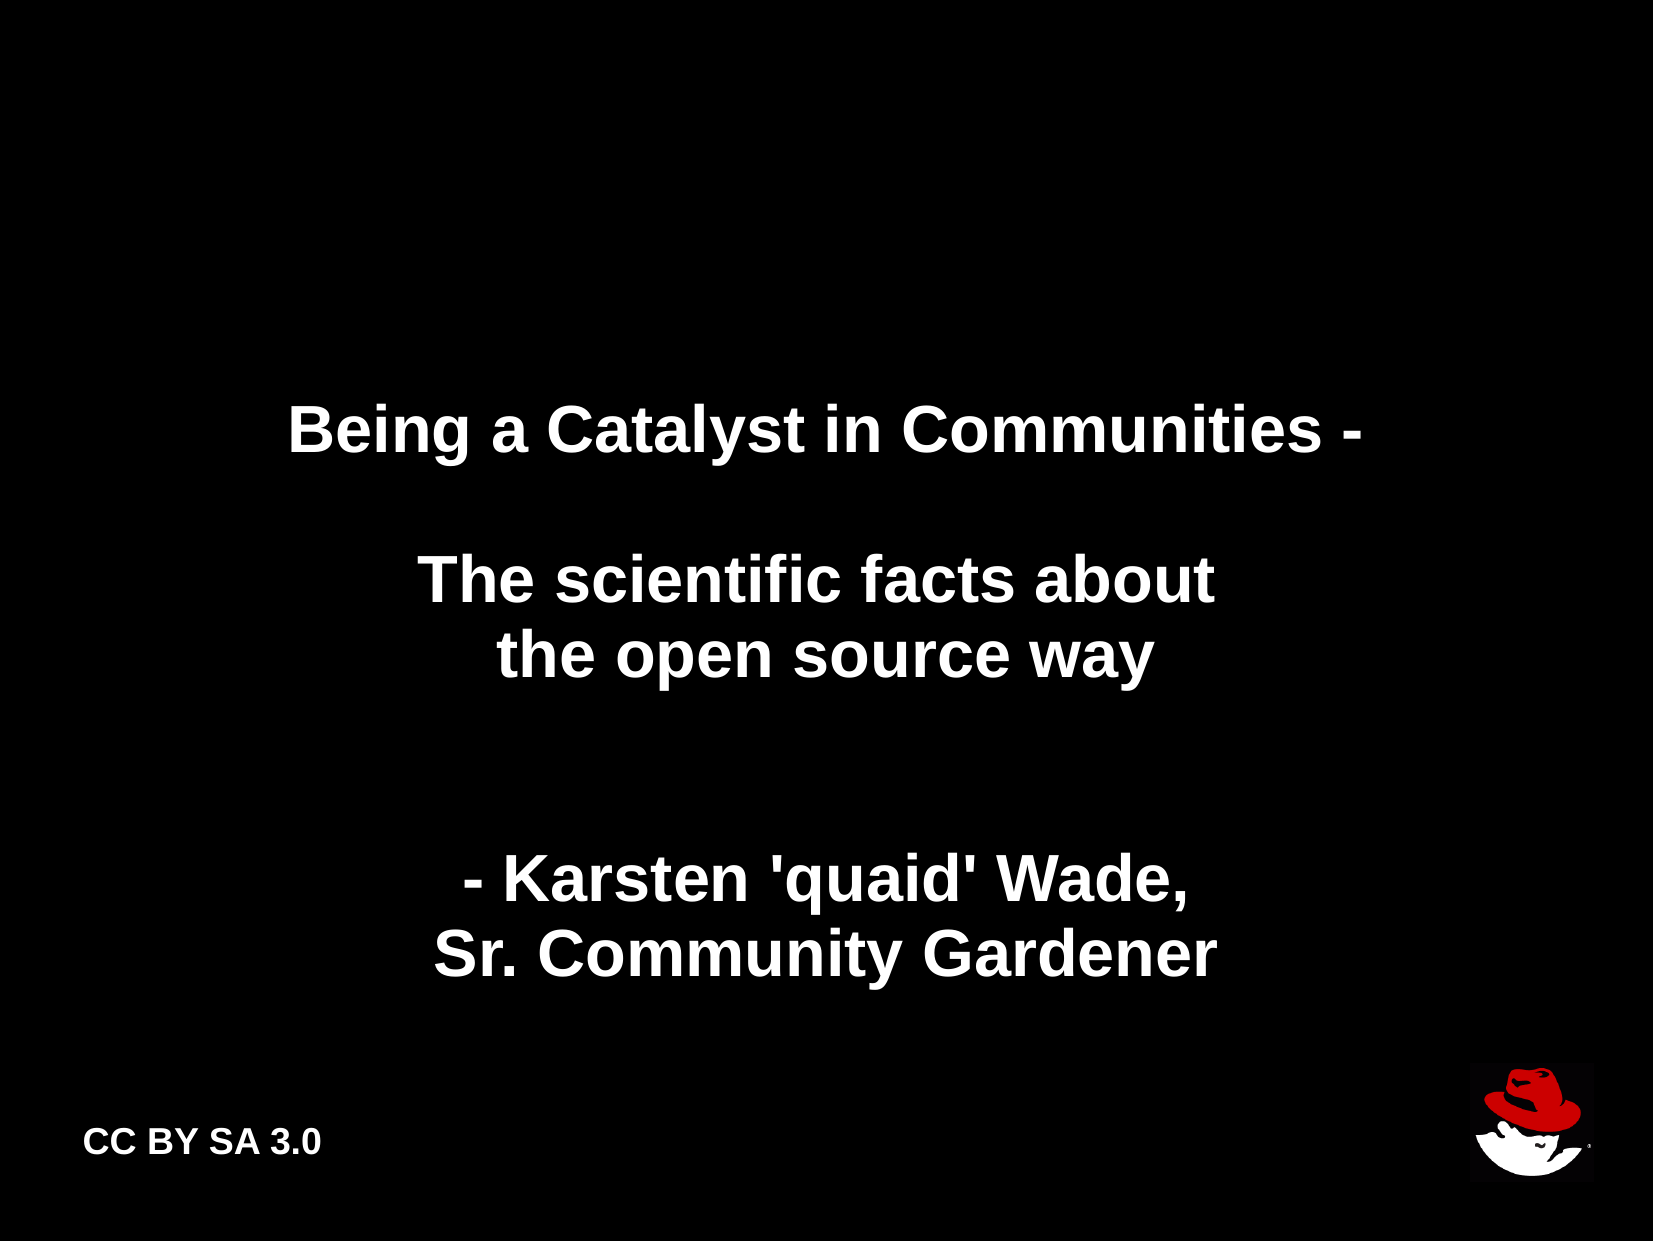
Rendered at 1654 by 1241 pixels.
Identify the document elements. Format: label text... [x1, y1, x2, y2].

picture [1470, 1063, 1594, 1182]
subtitle Being a Catalyst in Communities - The scientific facts about the open source way - Karsten 'quaid' Wade, Sr. Community Gardener [82, 49, 1571, 1109]
text_box CC BY SA 3.0 [82, 1109, 1571, 1174]
